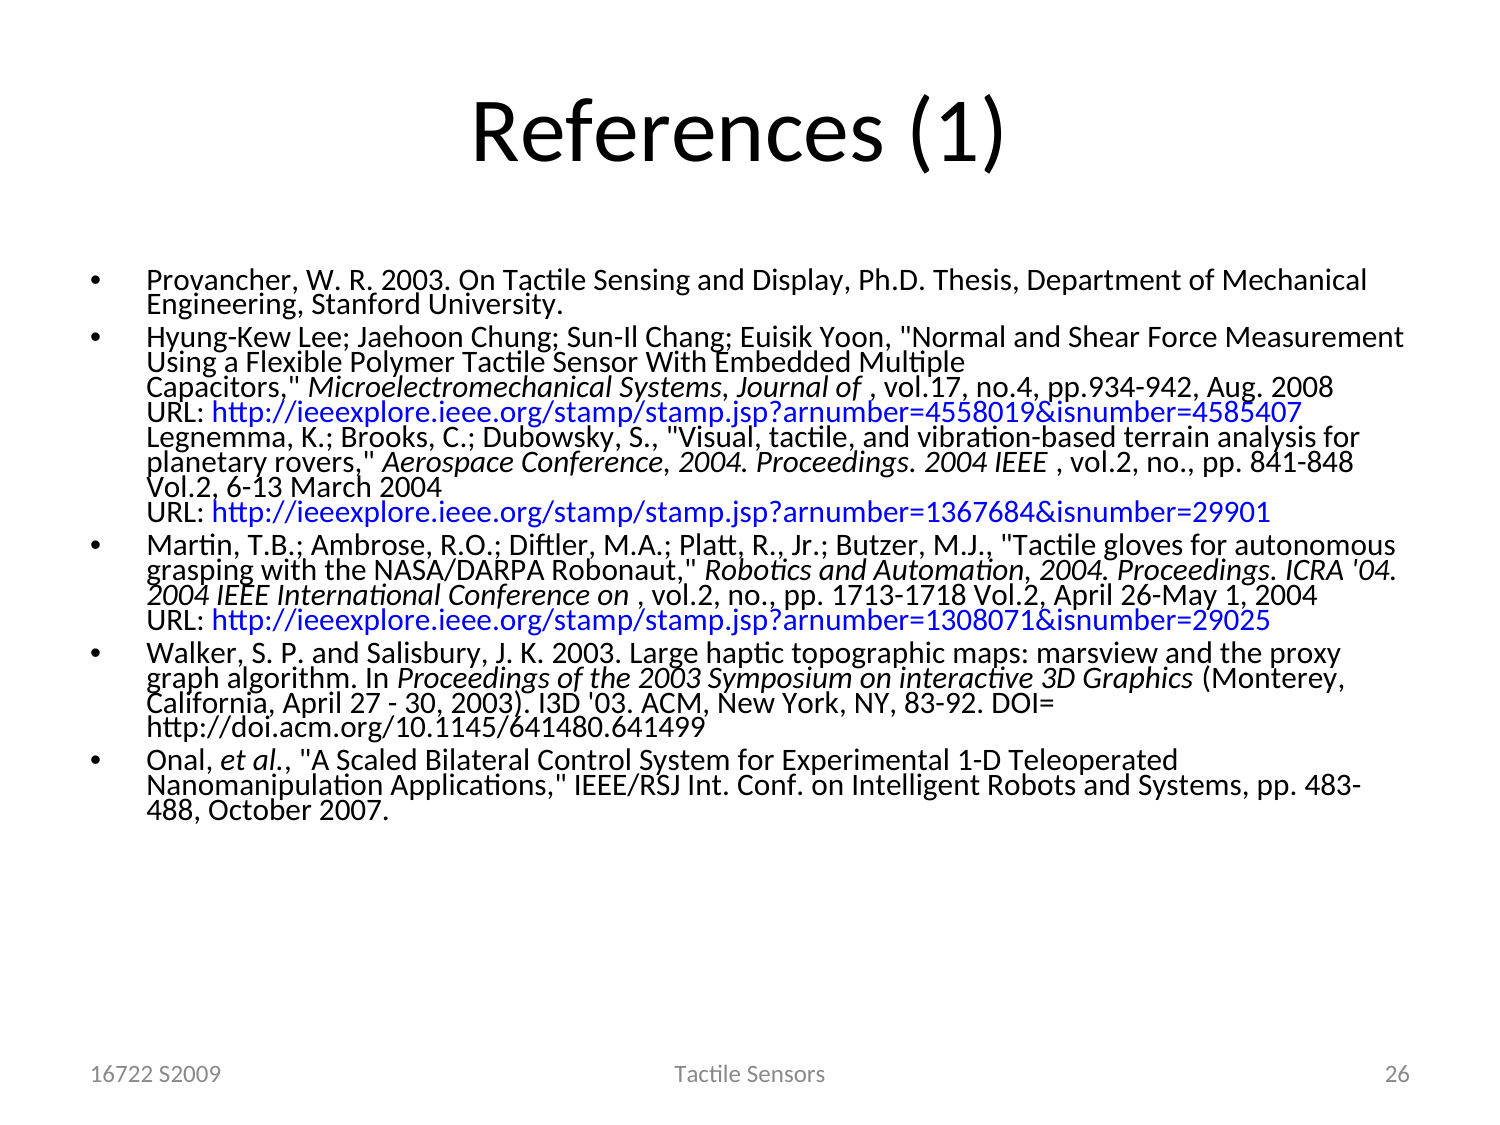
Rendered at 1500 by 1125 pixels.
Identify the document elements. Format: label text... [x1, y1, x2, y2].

text_box <number> [1074, 1042, 1426, 1103]
title References (1) [75, 45, 1426, 233]
list Provancher, W. R. 2003. On Tactile Sensing and Display, Ph.D. Thesis, Department of Mechanical Engineering, Stanford University. Hyung-Kew Lee; Jaehoon Chung; Sun-Il Chang; Euisik Yoon, "Normal and Shear Force Measurement Using a Flexible Polymer Tactile Sensor With Embedded Multiple Capacitors," Microelectromechanical Systems, Journal of , vol.17, no.4, pp.934-942, Aug. 2008 URL: http://ieeexplore.ieee.org/stamp/stamp.jsp?arnumber=4558019&isnumber=4585407 Legnemma, K.; Brooks, C.; Dubowsky, S., "Visual, tactile, and vibration-based terrain analysis for planetary rovers," Aerospace Conference, 2004. Proceedings. 2004 IEEE , vol.2, no., pp. 841-848 Vol.2, 6-13 March 2004 URL: http://ieeexplore.ieee.org/stamp/stamp.jsp?arnumber=1367684&isnumber=29901 Martin, T.B.; Ambrose, R.O.; Diftler, M.A.; Platt, R., Jr.; Butzer, M.J., "Tactile gloves for autonomous grasping with the NASA/DARPA Robonaut," Robotics and Automation, 2004. Proceedings. ICRA '04. 2004 IEEE International Conference on , vol.2, no., pp. 1713-1718 Vol.2, April 26-May 1, 2004 URL: http://ieeexplore.ieee.org/stamp/stamp.jsp?arnumber=1308071&isnumber=29025 Walker, S. P. and Salisbury, J. K. 2003. Large haptic topographic maps: marsview and the proxy graph algorithm. In Proceedings of the 2003 Symposium on interactive 3D Graphics (Monterey, California, April 27 - 30, 2003). I3D '03. ACM, New York, NY, 83-92. DOI= http://doi.acm.org/10.1145/641480.641499 Onal, et al., "A Scaled Bilateral Control System for Experimental 1-D Teleoperated Nanomanipulation Applications," IEEE/RSJ Int. Conf. on Intelligent Robots and Systems, pp. 483-488, October 2007. [75, 262, 1426, 1036]
text_box Tactile Sensors [512, 1042, 988, 1103]
text_box 16722 S2009 [74, 1042, 426, 1103]
